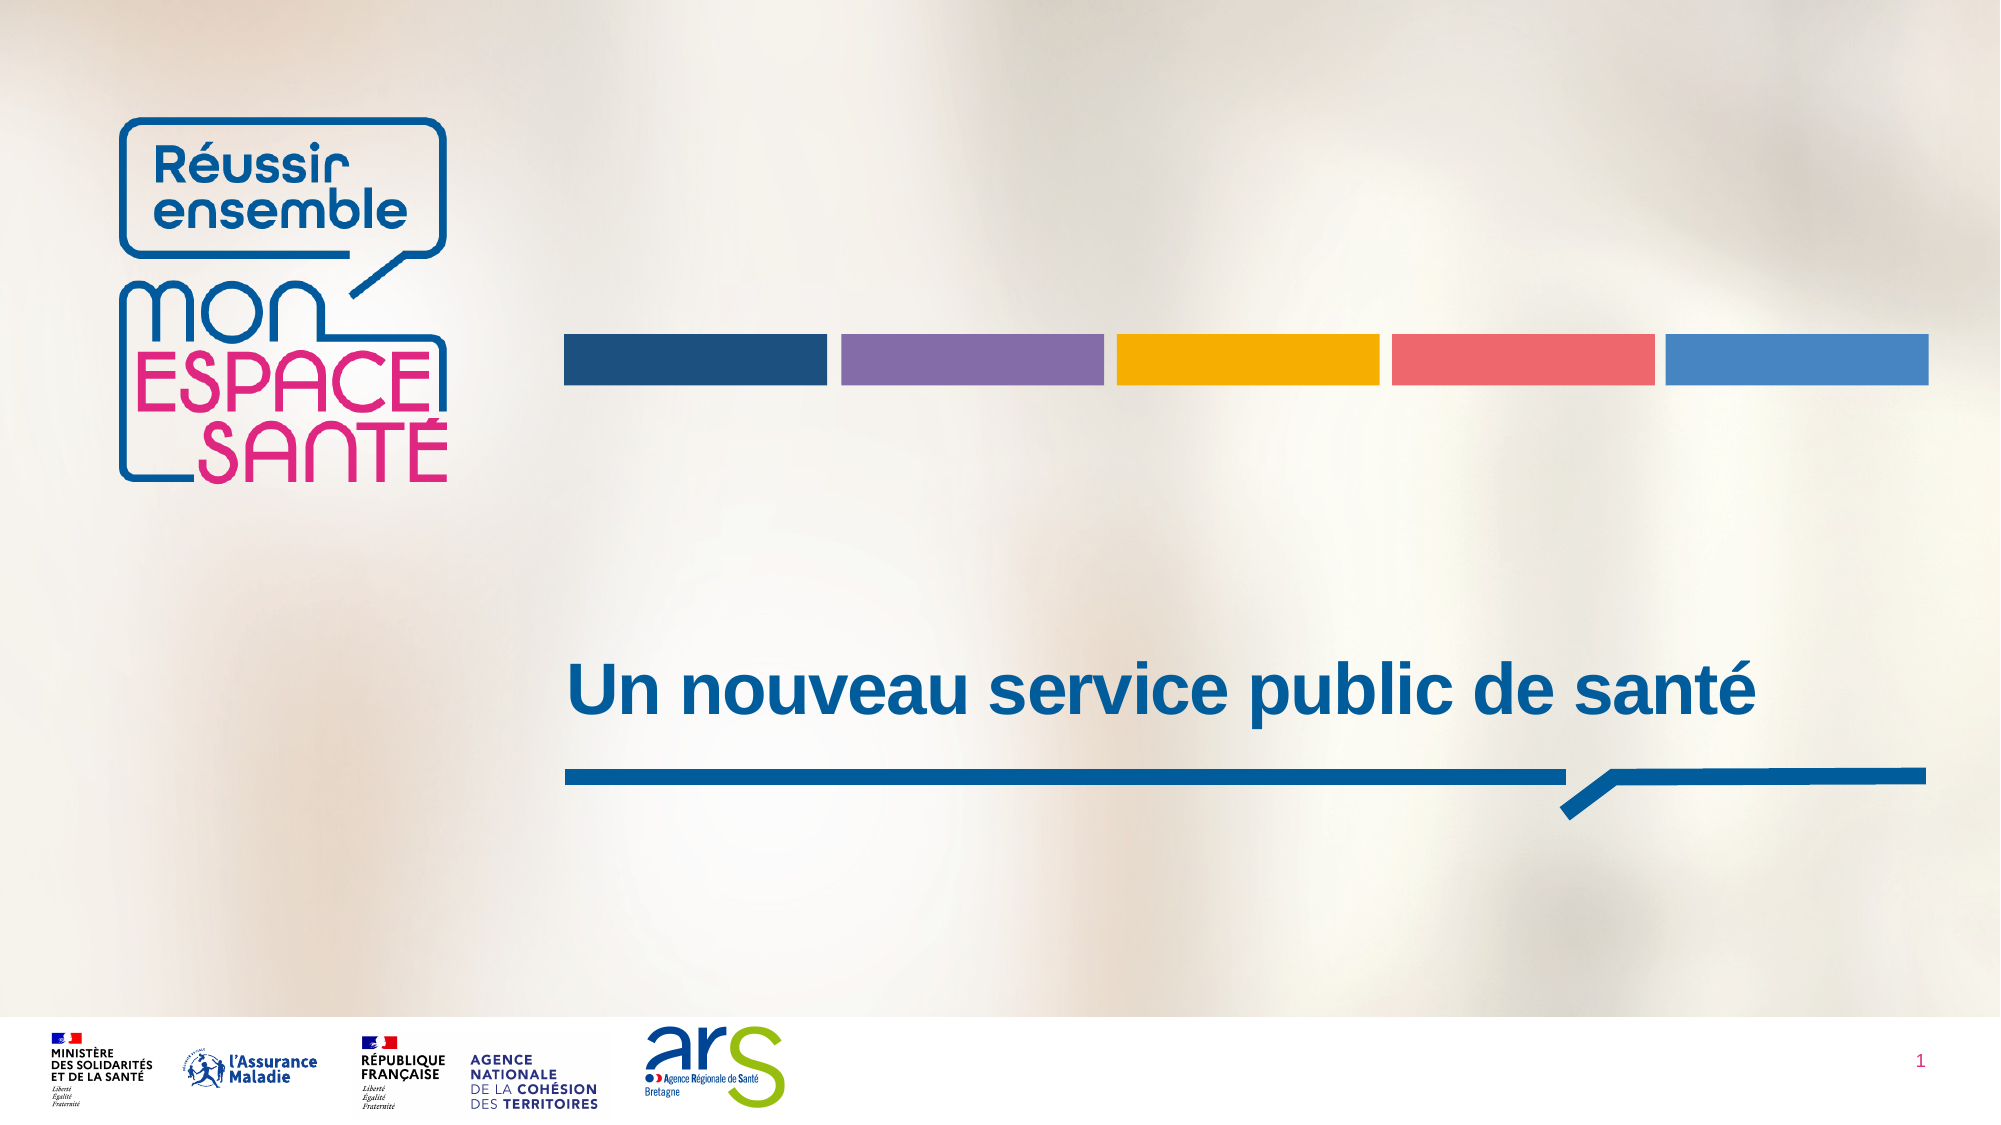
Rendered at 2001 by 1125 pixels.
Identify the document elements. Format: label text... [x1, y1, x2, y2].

text_box [564, 334, 828, 386]
picture [0, 0, 2000, 1017]
text_box [1392, 334, 1655, 386]
picture [41, 1022, 163, 1117]
picture [351, 1032, 611, 1119]
text_box [1116, 334, 1380, 386]
text_box [841, 334, 1105, 386]
title Un nouveau service public de santé [558, 443, 1782, 825]
text_box [1665, 334, 1929, 386]
picture [645, 1026, 785, 1108]
